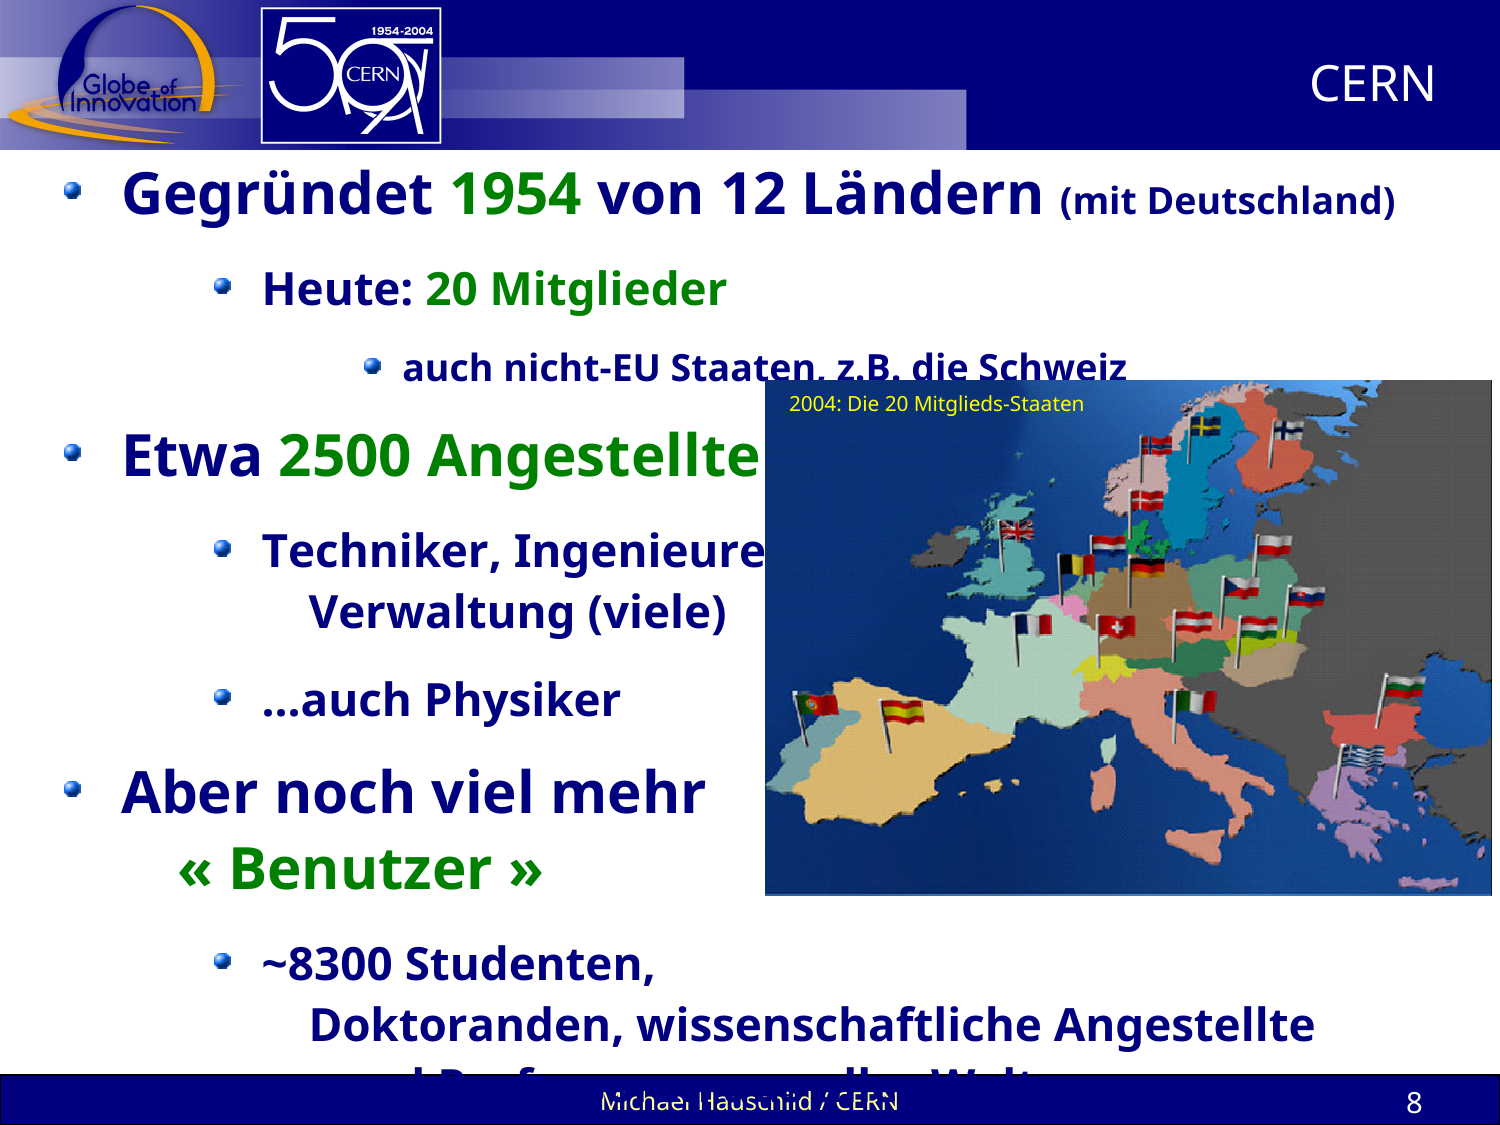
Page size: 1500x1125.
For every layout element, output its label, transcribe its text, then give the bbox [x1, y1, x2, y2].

list Gegründet 1954 von 12 Ländern (mit Deutschland) Heute: 20 Mitglieder auch nicht-EU Staaten, z.B. die Schweiz Etwa 2500 Angestellte Techniker, Ingenieure , Verwaltung (viele) ...auch Physiker Aber noch viel mehr « Benutzer » ~8300 Studenten, Doktoranden, wissenschaftliche Angestellte und Professoren aus aller Welt [50, 146, 1438, 1068]
text_box [62, 1074, 376, 1125]
title CERN [450, 37, 1438, 126]
text_box 2004: Die 20 Mitglieds-Staaten [774, 381, 1041, 423]
picture [0, 0, 1500, 150]
chart [765, 380, 1492, 896]
